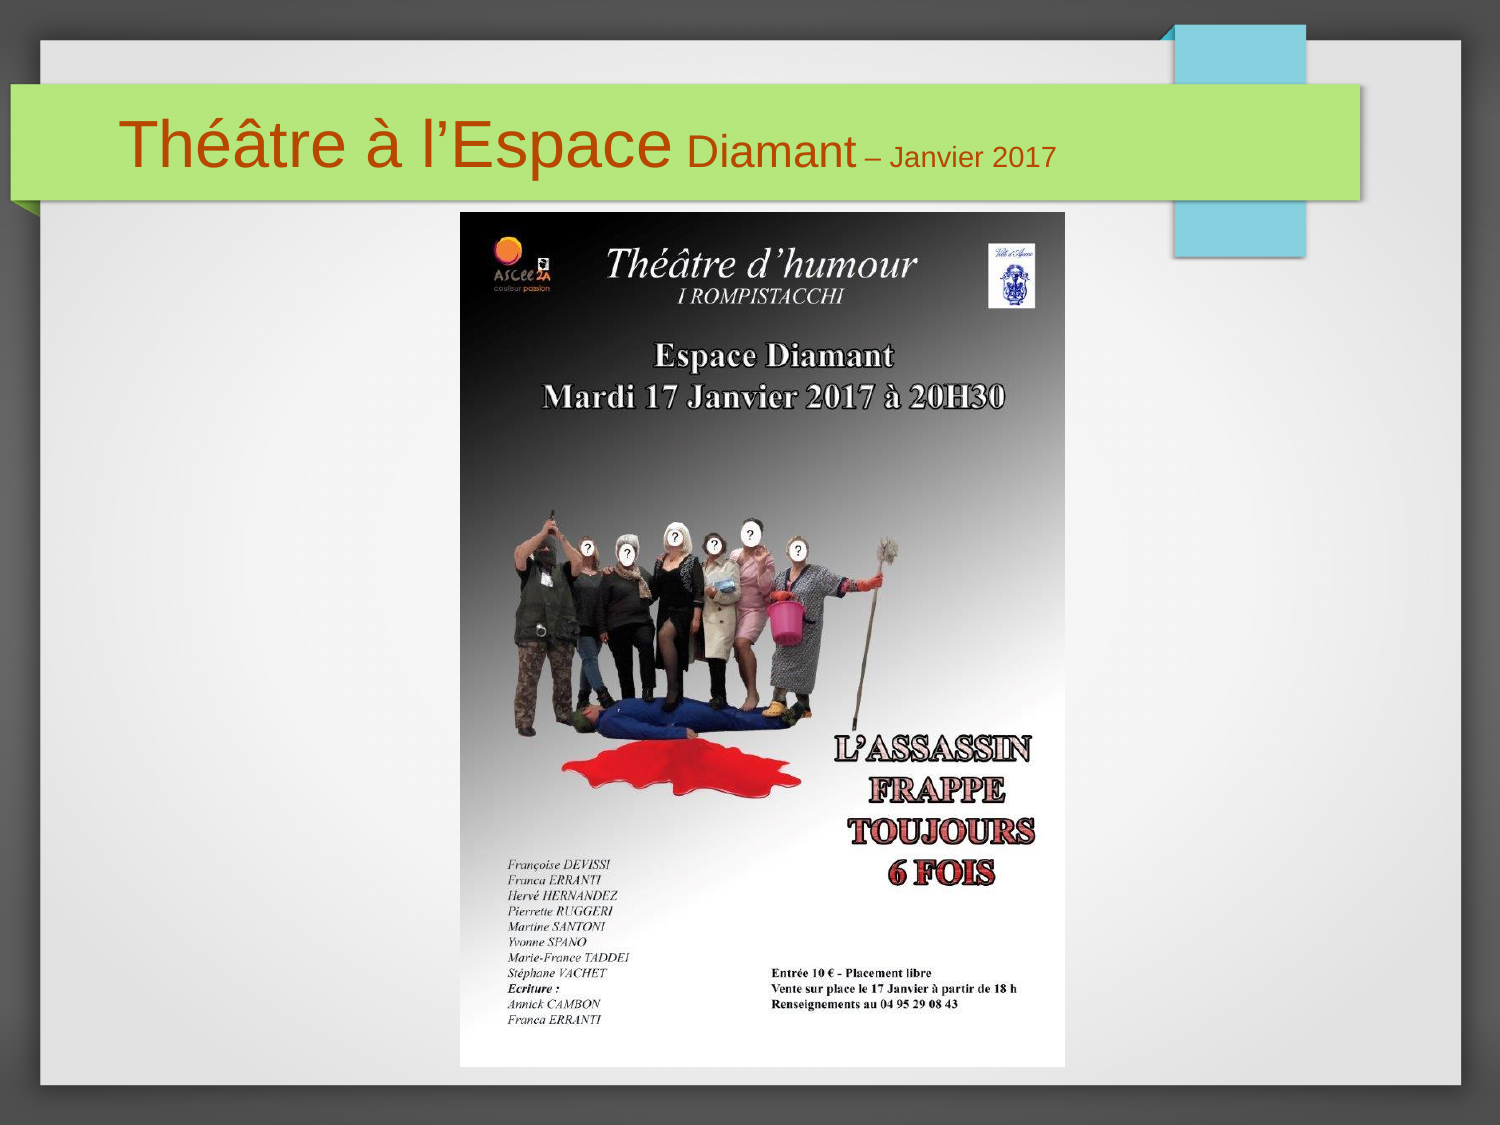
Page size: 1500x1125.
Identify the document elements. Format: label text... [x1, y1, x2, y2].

picture [0, 0, 1500, 1125]
title Théâtre à l’Espace Diamant – Janvier 2017 [118, 0, 1399, 449]
